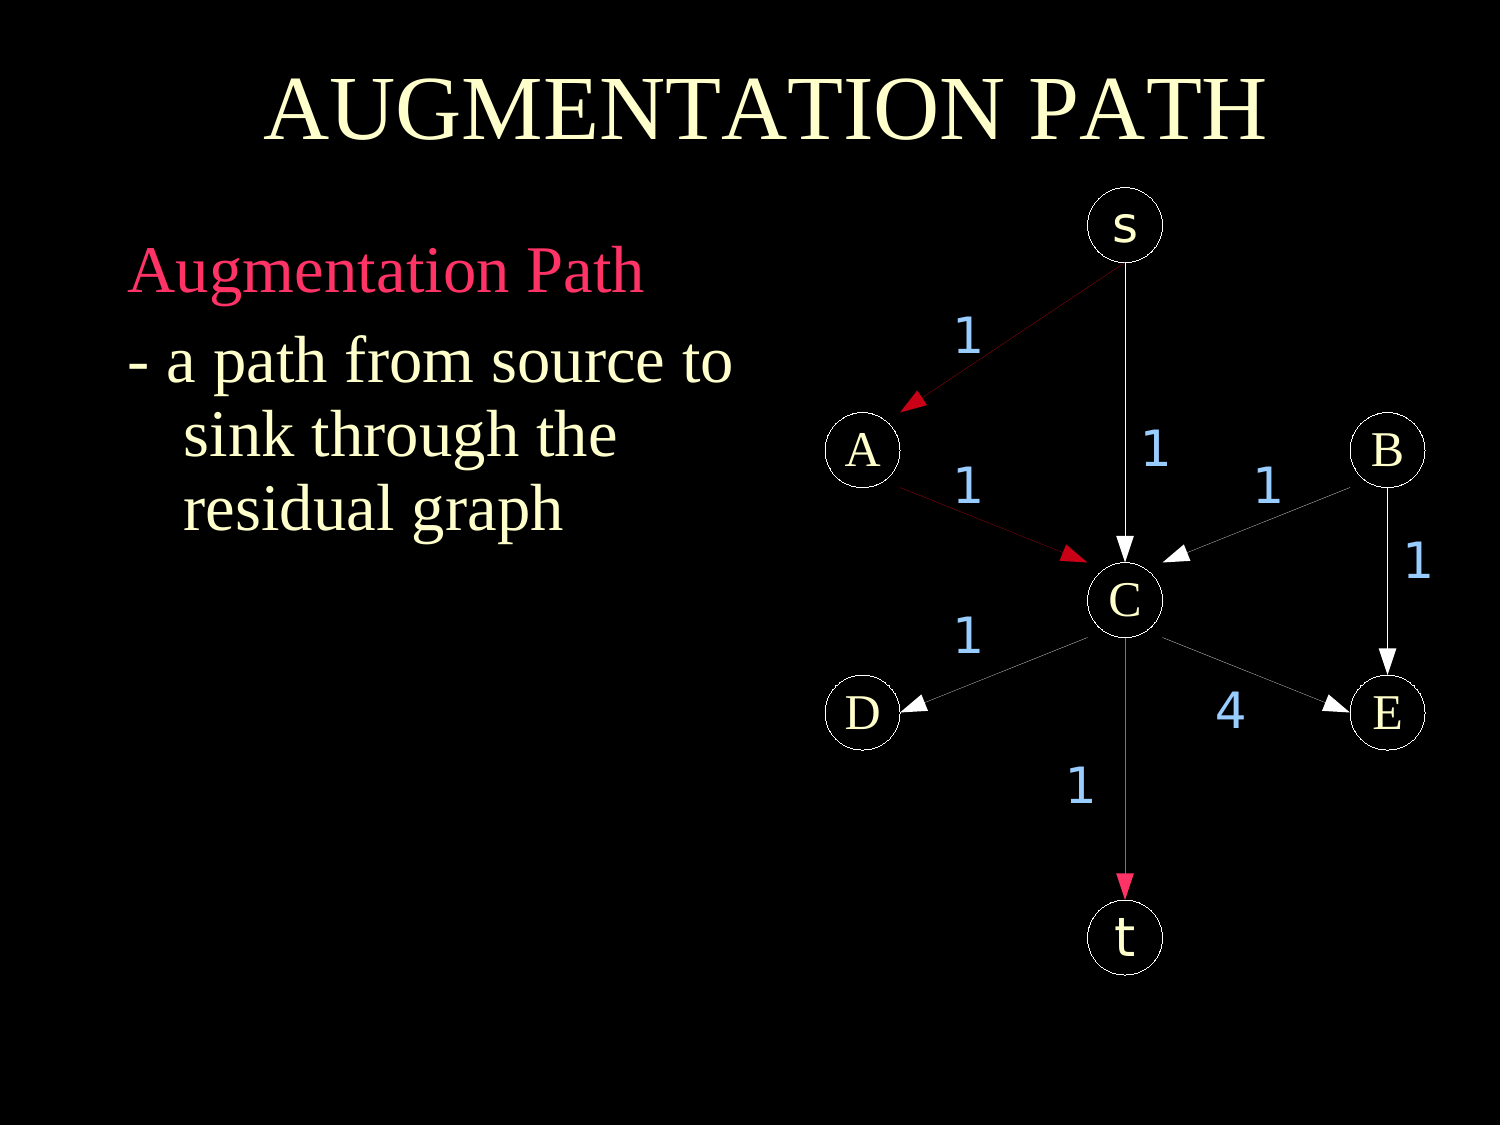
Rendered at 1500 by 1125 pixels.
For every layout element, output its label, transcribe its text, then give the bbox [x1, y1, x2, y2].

text_box 1 [1125, 412, 1201, 488]
text_box 1 [1050, 750, 1126, 826]
title AUGMENTATION PATH [37, 50, 1496, 167]
text_box 1 [937, 299, 1013, 376]
text_box E [1350, 675, 1426, 751]
text_box 1 [1237, 450, 1313, 526]
text_box A [825, 412, 901, 488]
text_box 4 [1200, 675, 1276, 751]
text_box t [1087, 900, 1163, 976]
list Augmentation Path - a path from source to sink through the residual graph [112, 224, 788, 1083]
text_box s [1087, 187, 1163, 263]
text_box C [1087, 562, 1163, 638]
text_box 1 [937, 450, 1013, 526]
text_box 1 [1387, 525, 1463, 601]
text_box B [1350, 412, 1426, 488]
text_box 1 [937, 600, 1013, 676]
text_box D [825, 675, 901, 751]
